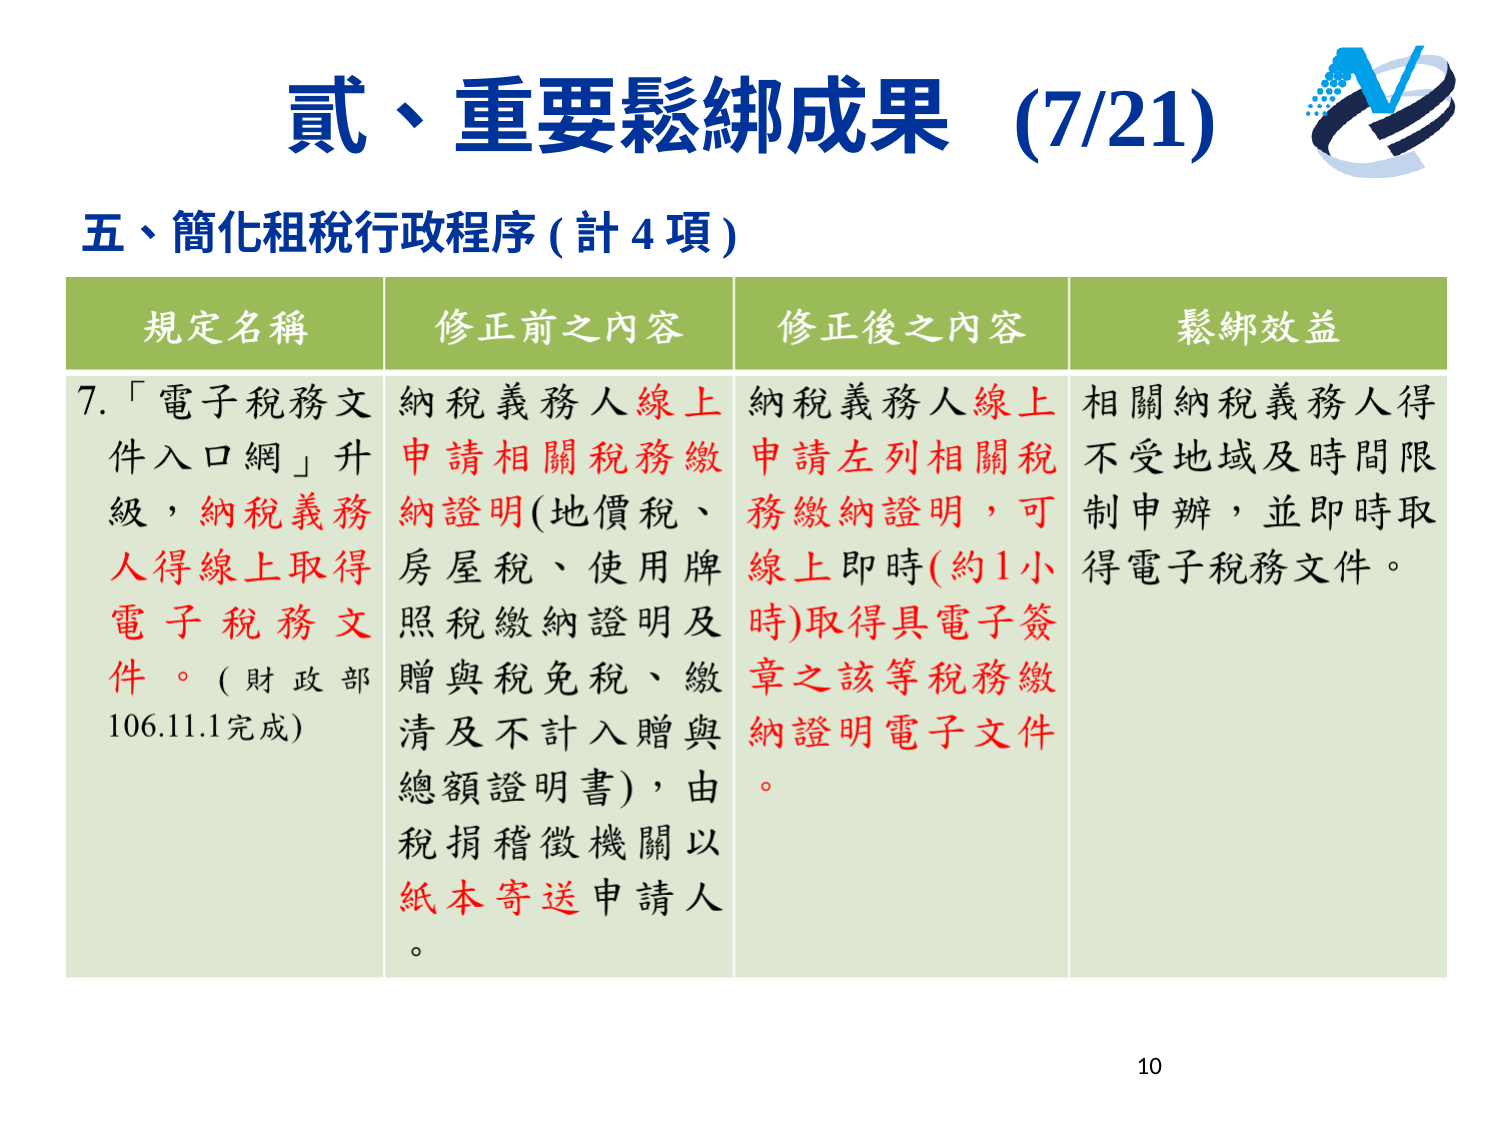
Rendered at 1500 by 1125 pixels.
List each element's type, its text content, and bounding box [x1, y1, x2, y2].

title 貳、重要鬆綁成果 (7/21) [76, 19, 1427, 207]
text_box 五、簡化租稅行政程序(計4項) [64, 196, 705, 267]
picture [64, 276, 1448, 1001]
text_box 10 [1121, 1035, 1472, 1095]
